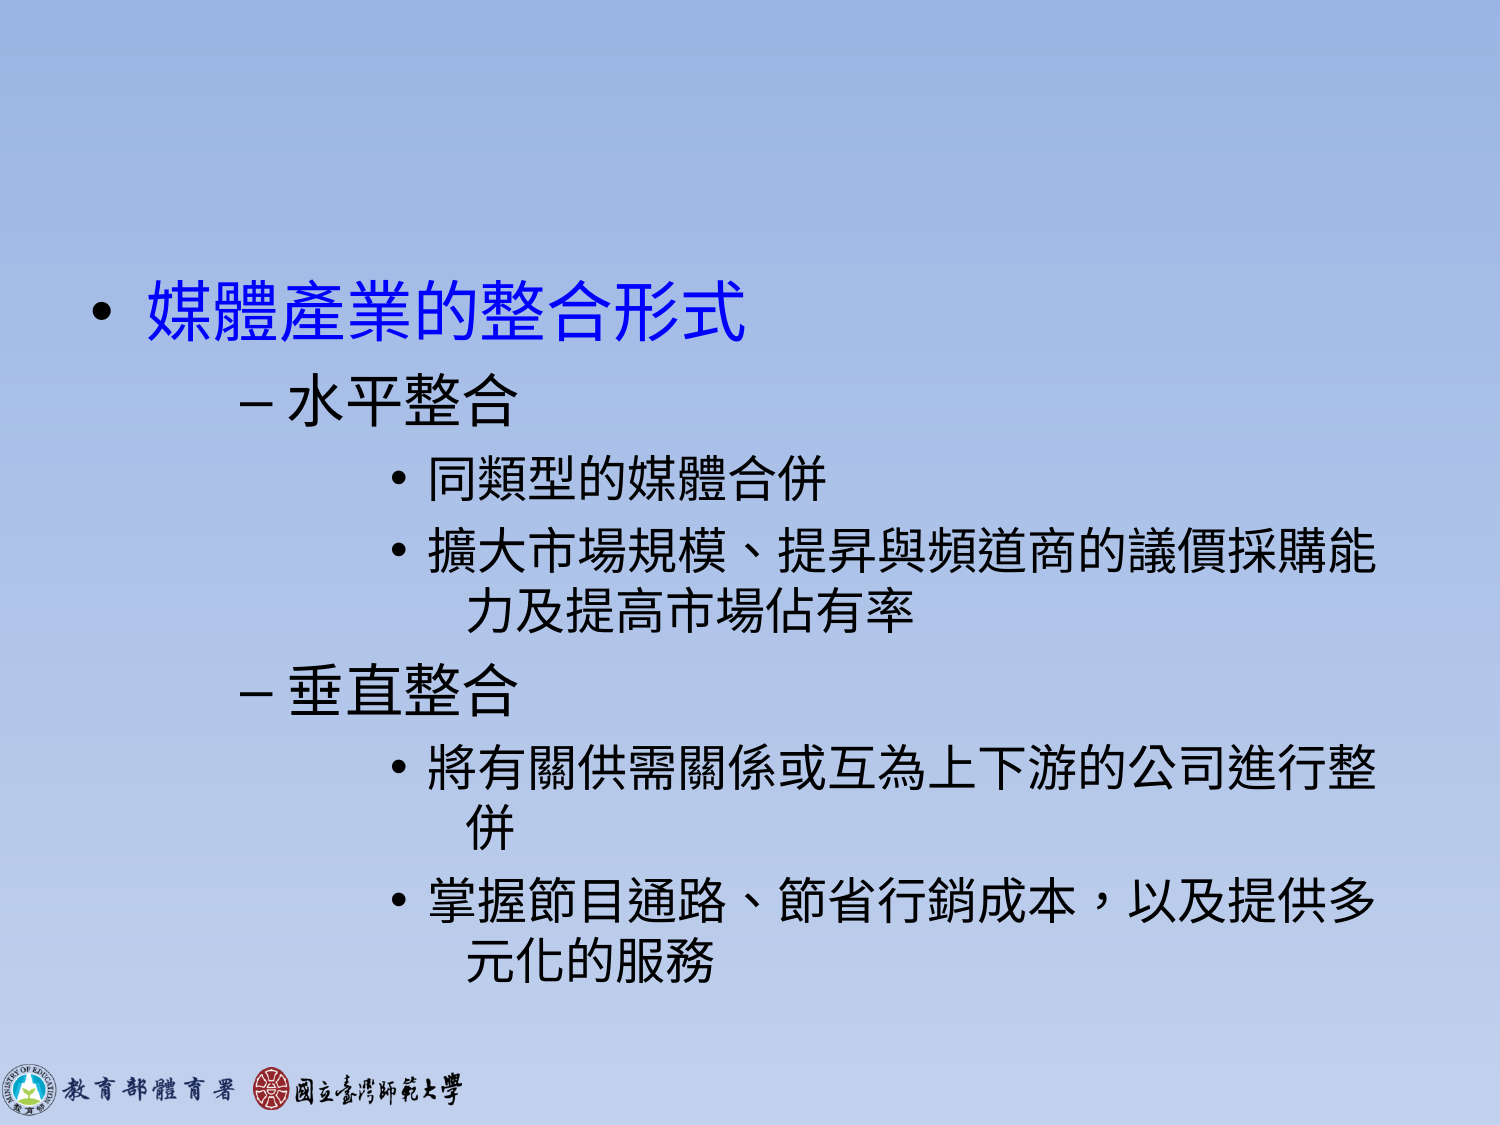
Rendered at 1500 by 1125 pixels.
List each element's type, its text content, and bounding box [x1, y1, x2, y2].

list 媒體產業的整合形式 水平整合 同類型的媒體合併 擴大市場規模、提昇與頻道商的議價採購能力及提高市場佔有率 垂直整合 將有關供需關係或互為上下游的公司進行整併 掌握節目通路、節省行銷成本，以及提供多元化的服務 [75, 262, 1426, 1005]
